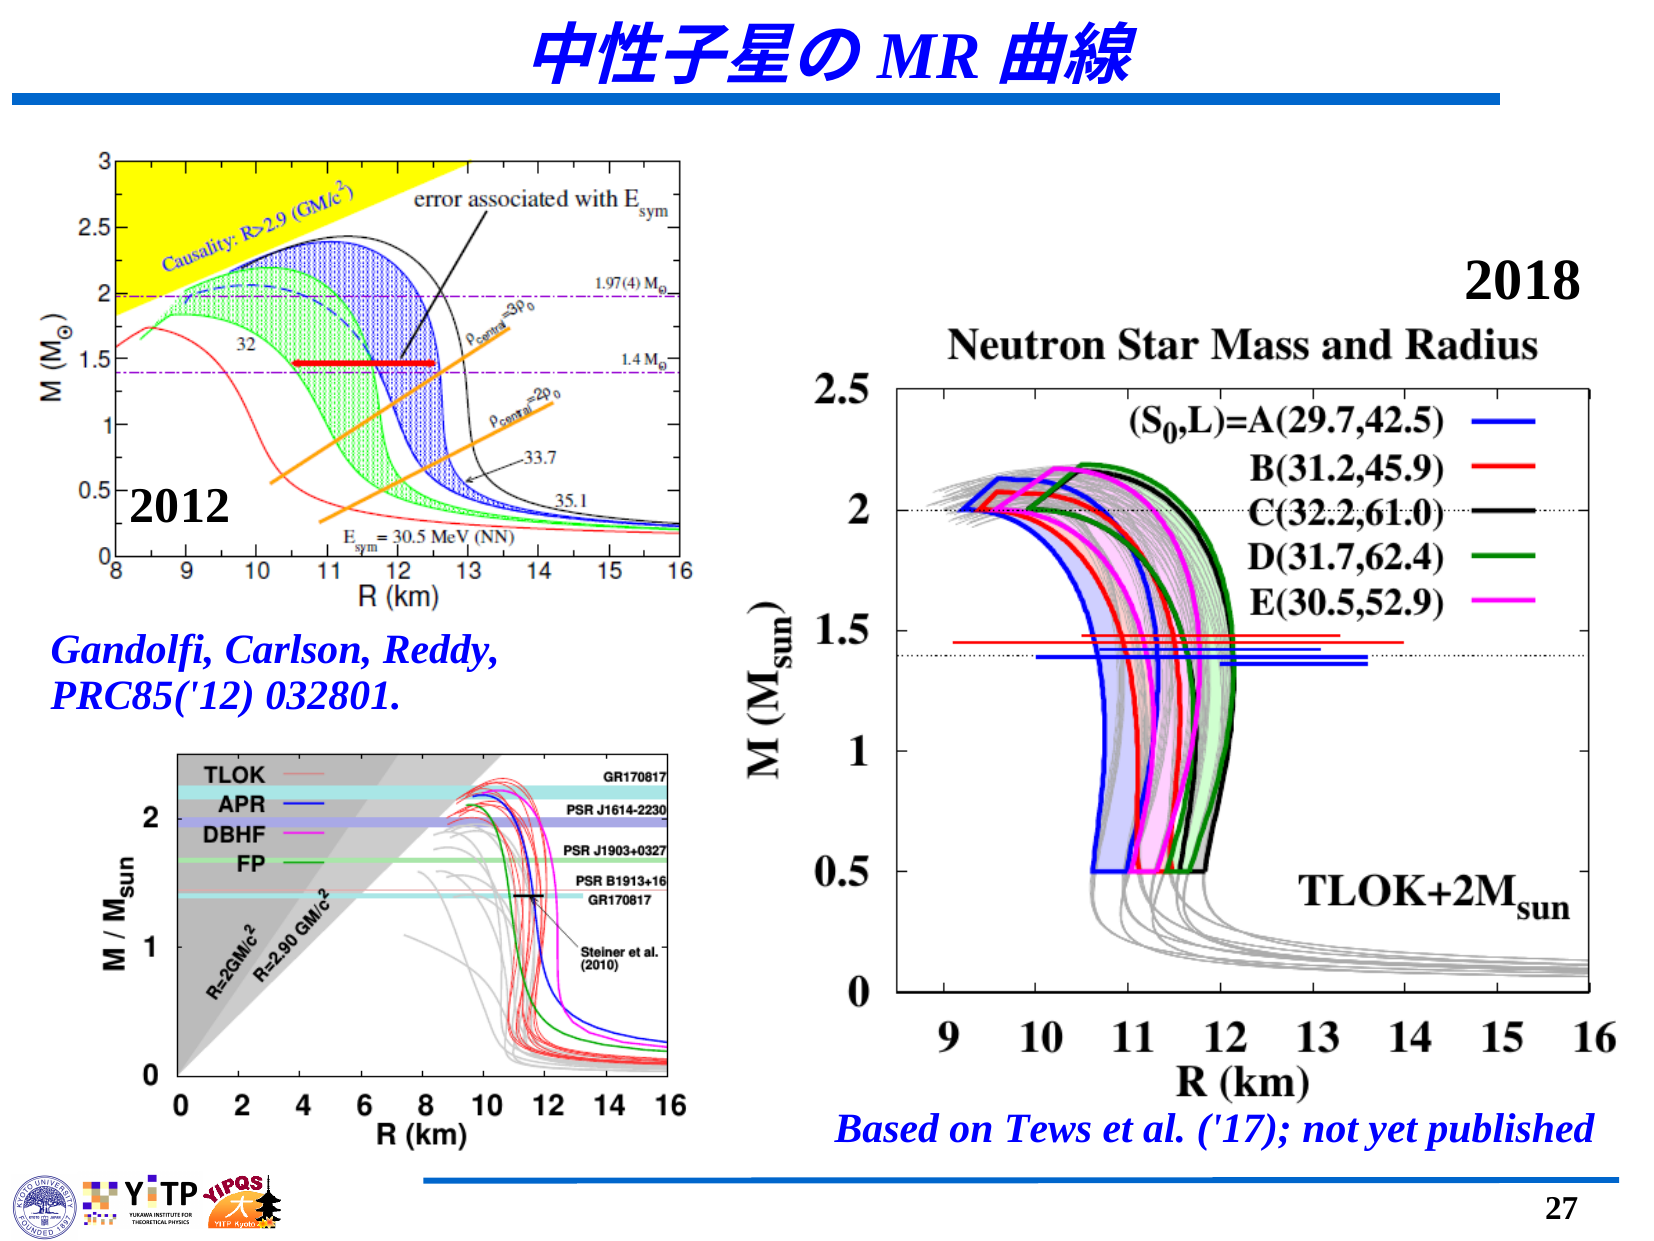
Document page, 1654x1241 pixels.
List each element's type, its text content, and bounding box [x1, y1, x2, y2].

title 中性子星のMR曲線 [0, 0, 1654, 99]
picture [715, 326, 1620, 1106]
picture [11, 1170, 281, 1241]
picture [22, 145, 705, 615]
text_box Gandolfi, Carlson, Reddy, PRC85('12) 032801. [50, 625, 603, 720]
picture [97, 745, 700, 1156]
text_box Based on Tews et al. ('17); not yet published [834, 1105, 1620, 1165]
text_box 2012 [129, 477, 248, 544]
text_box 2018 [1464, 247, 1595, 314]
